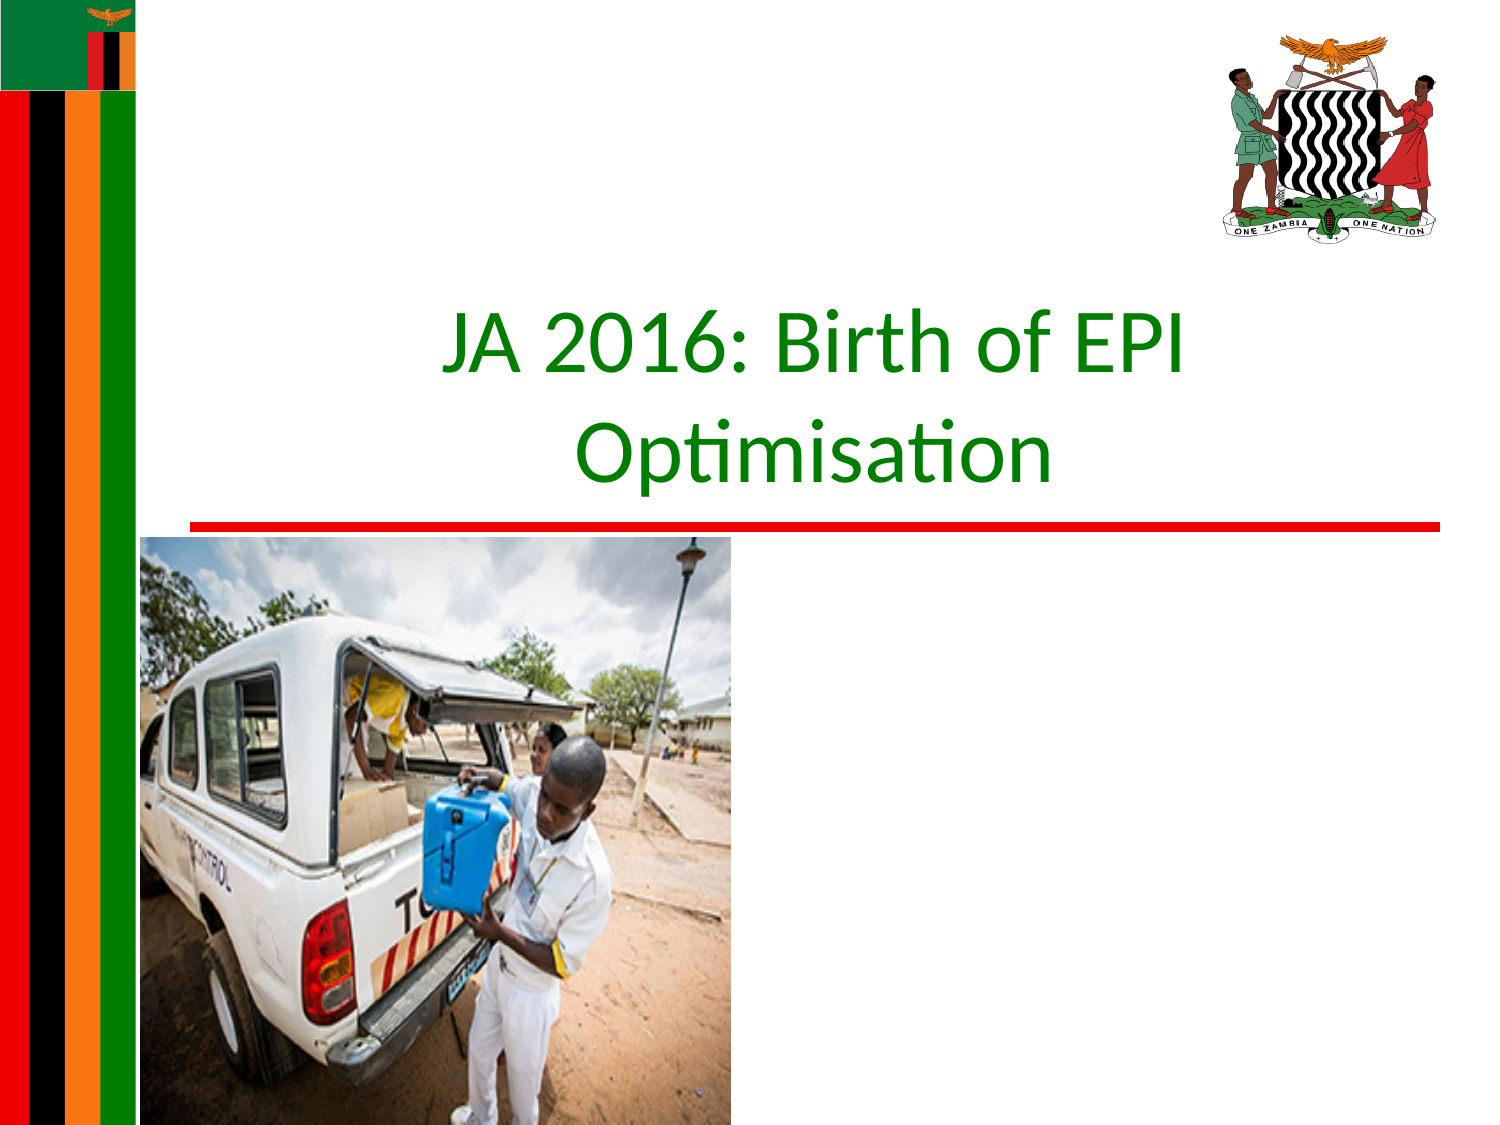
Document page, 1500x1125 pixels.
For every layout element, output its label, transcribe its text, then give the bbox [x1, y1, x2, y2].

picture [140, 537, 731, 1125]
title JA 2016: Birth of EPI Optimisation [194, 172, 1436, 509]
picture [0, 0, 136, 91]
picture [1222, 35, 1436, 172]
